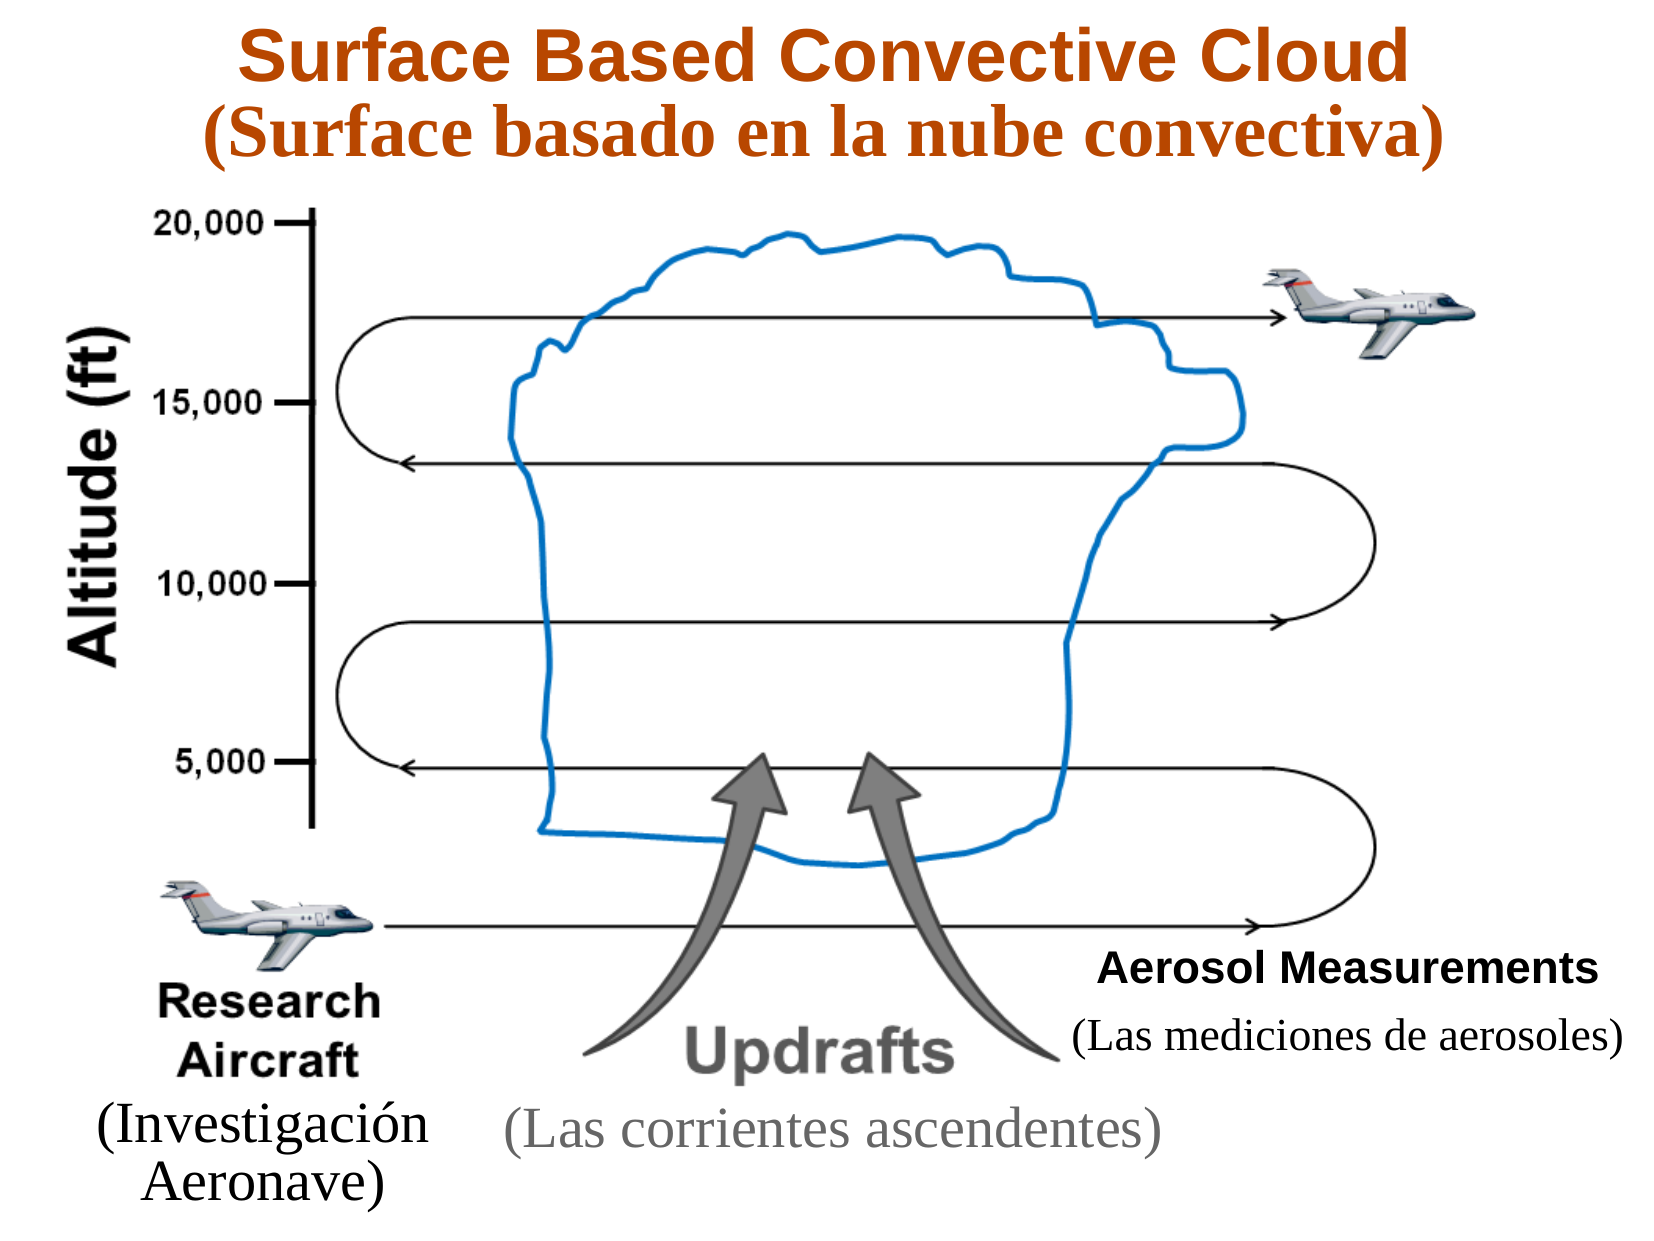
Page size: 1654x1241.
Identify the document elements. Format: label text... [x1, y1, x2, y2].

text_box (Investigación Aeronave) [56, 1095, 470, 1212]
text_box (Las corrientes ascendentes) [458, 1092, 1209, 1168]
title Surface Based Convective Cloud (Surface basado en la nube convectiva) [0, 5, 1650, 188]
picture [35, 188, 1538, 1170]
text_box Aerosol Measurements (Las mediciones de aerosoles) [1047, 919, 1648, 1067]
